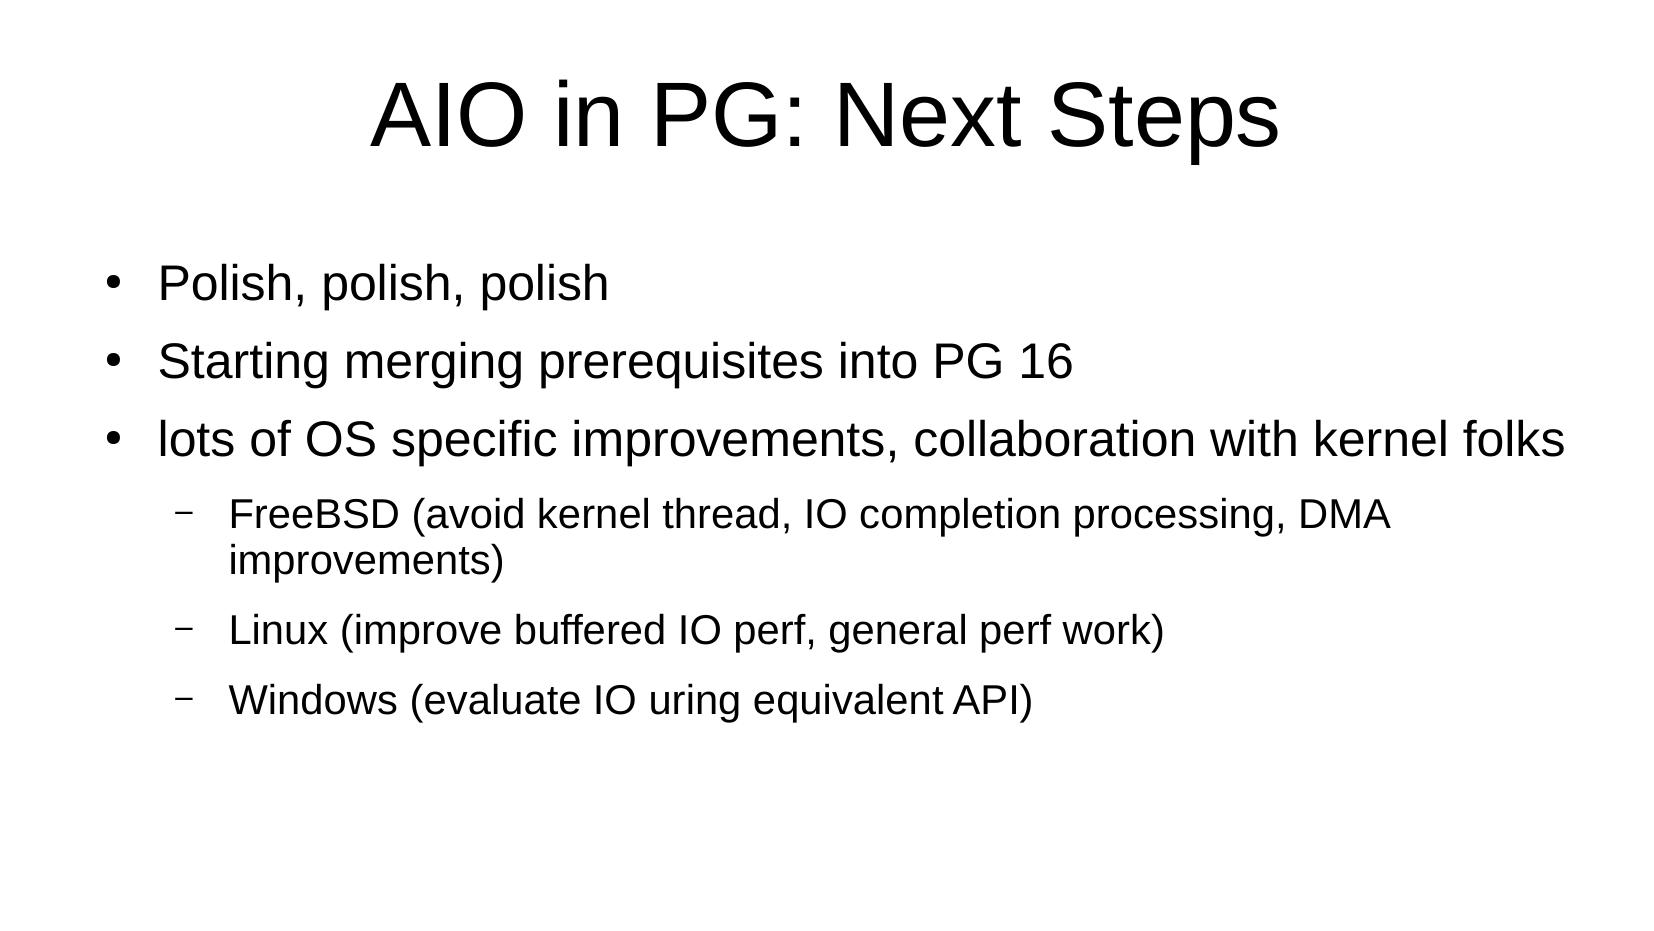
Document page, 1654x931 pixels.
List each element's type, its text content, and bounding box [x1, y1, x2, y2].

title AIO in PG: Next Steps [82, 37, 1571, 193]
list Polish, polish, polish Starting merging prerequisites into PG 16 lots of OS specific improvements, collaboration with kernel folks FreeBSD (avoid kernel thread, IO completion processing, DMA improvements) Linux (improve buffered IO perf, general perf work) Windows (evaluate IO uring equivalent API) [86, 255, 1576, 901]
